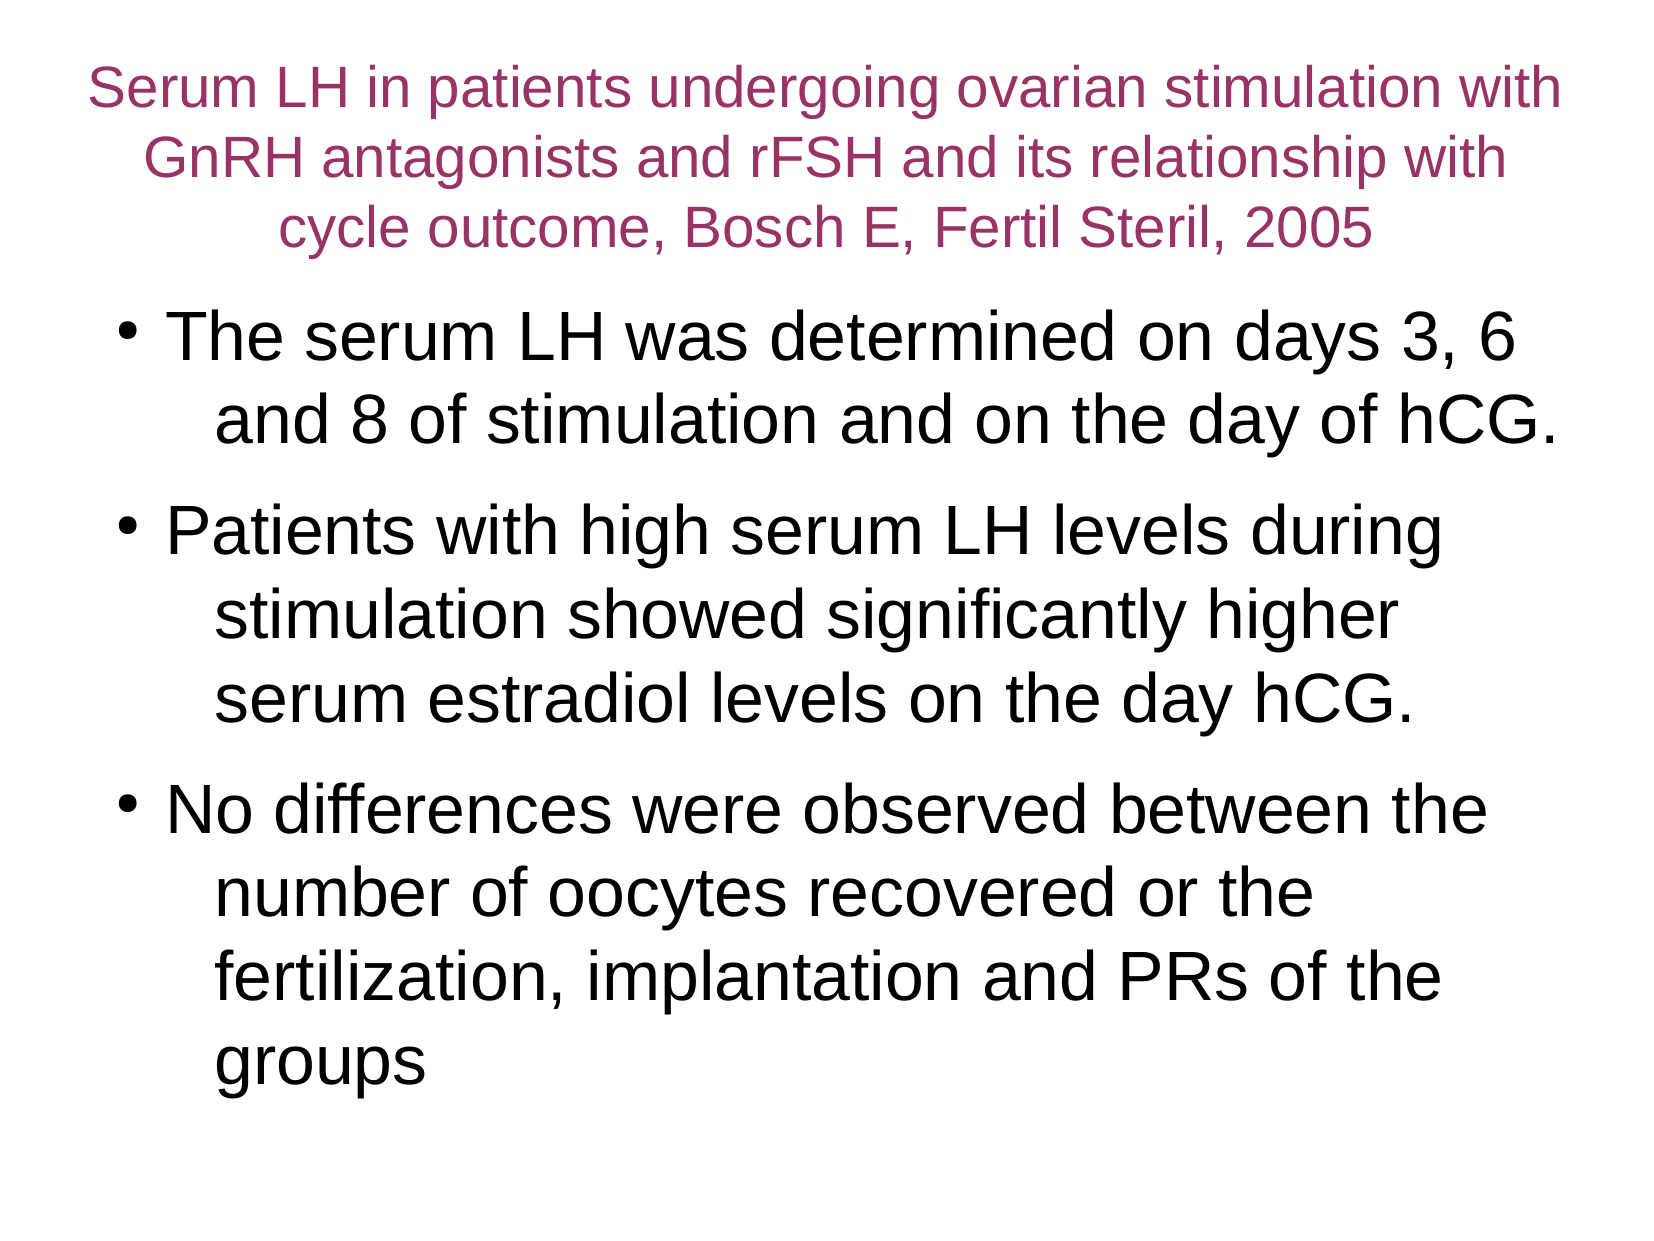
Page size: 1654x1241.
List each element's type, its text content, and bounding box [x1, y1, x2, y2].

title Serum LH in patients undergoing ovarian stimulation with GnRH antagonists and rFSH and its relationship with cycle outcome, Bosch E, Fertil Steril, 2005 [82, 49, 1571, 257]
list The serum LH was determined on days 3, 6 and 8 of stimulation and on the day of hCG. Patients with high serum LH levels during stimulation showed significantly higher serum estradiol levels on the day hCG. No differences were observed between the number of oocytes recovered or the fertilization, implantation and PRs of the groups [82, 290, 1571, 1189]
